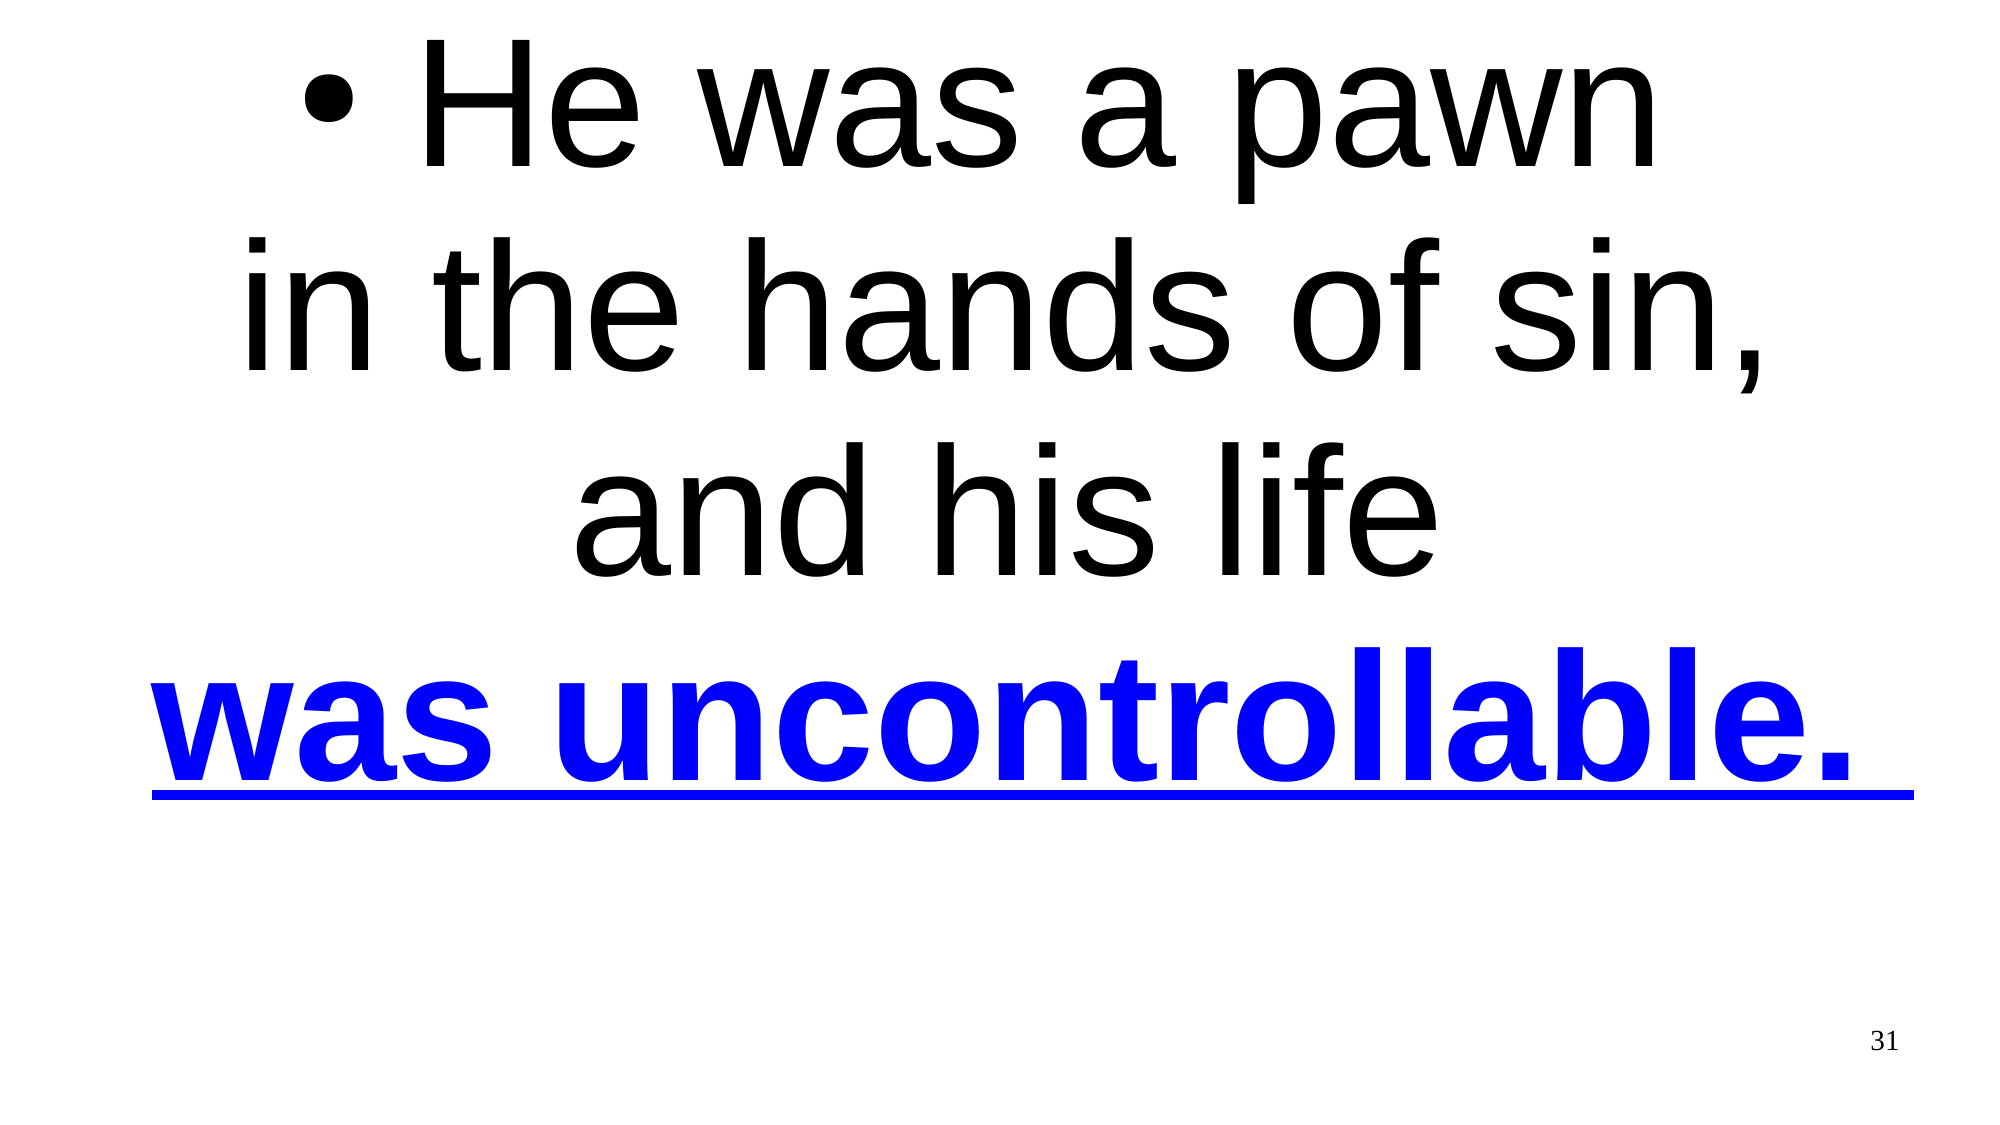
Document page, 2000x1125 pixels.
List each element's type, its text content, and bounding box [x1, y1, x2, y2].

list He was a pawn in the hands of sin, and his life was uncontrollable. [0, 0, 1996, 1123]
